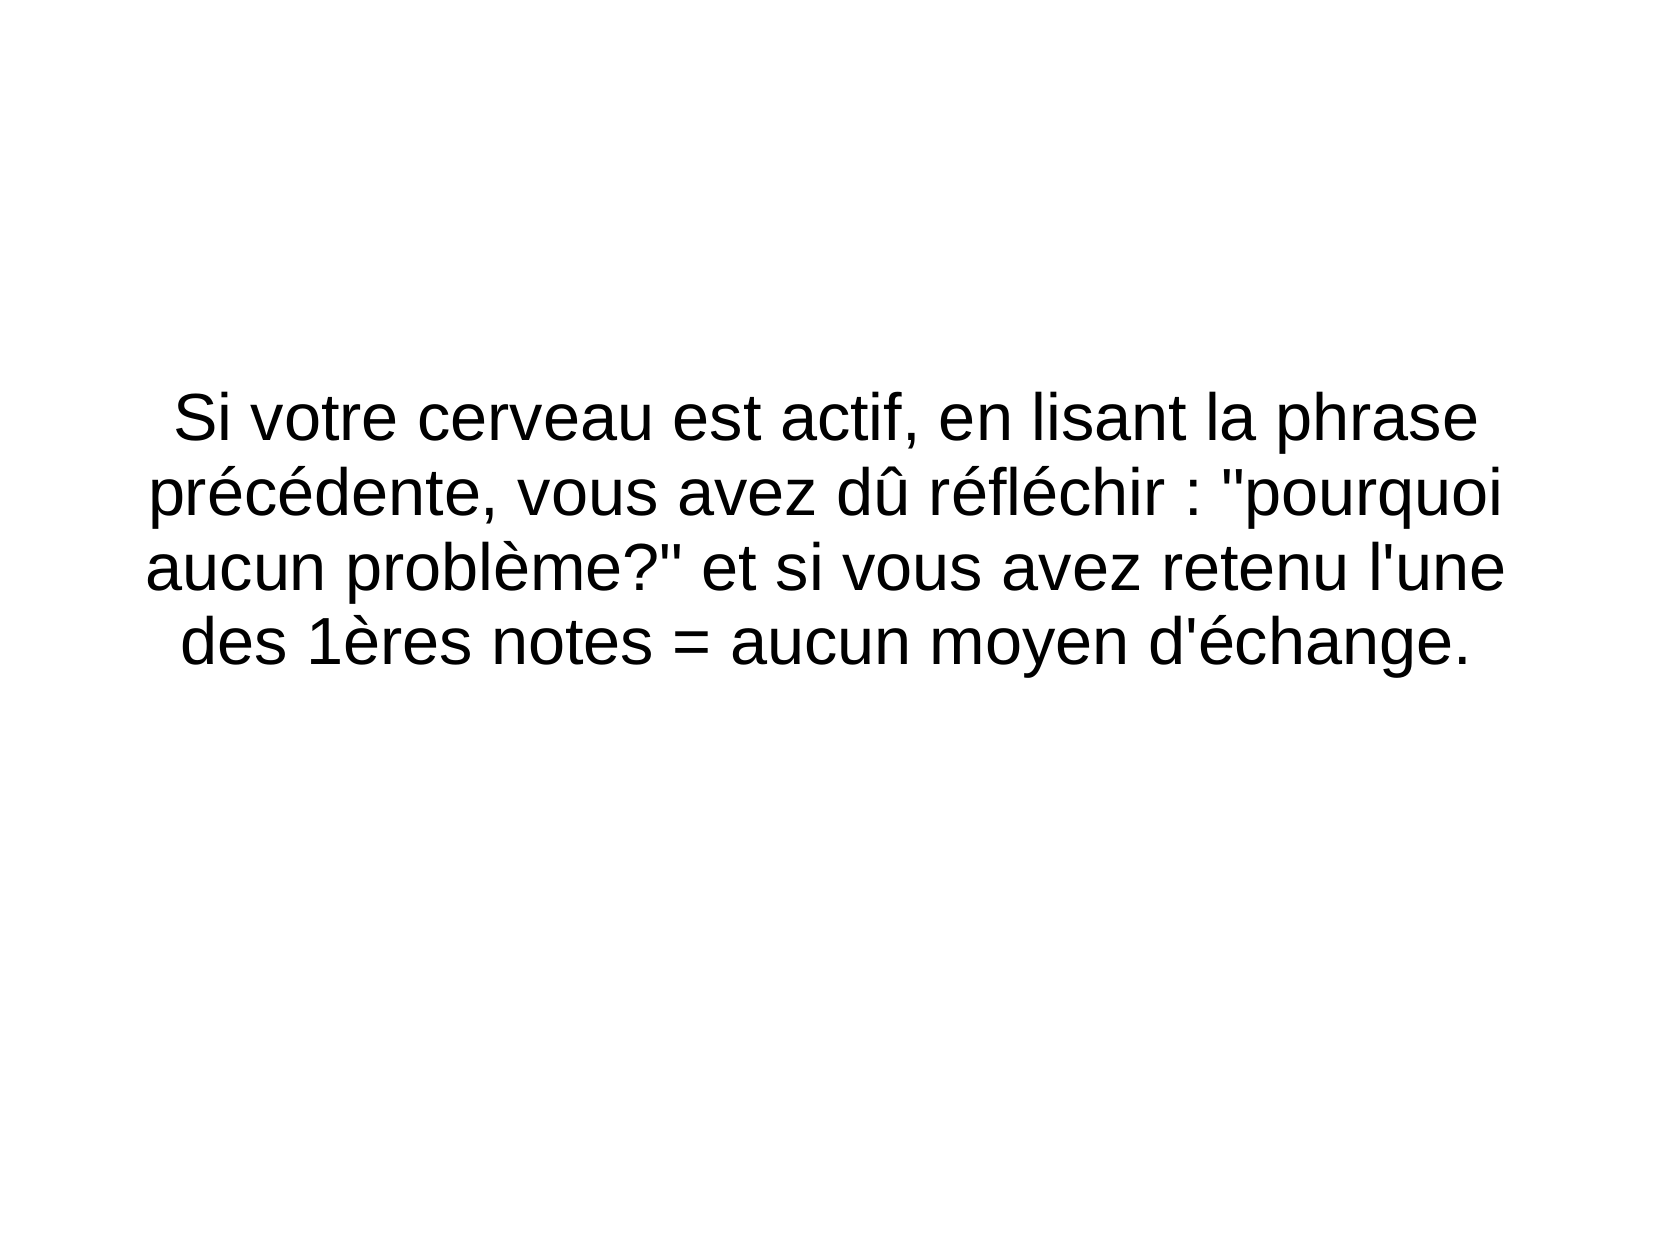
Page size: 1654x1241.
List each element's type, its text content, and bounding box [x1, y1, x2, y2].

subtitle Si votre cerveau est actif, en lisant la phrase précédente, vous avez dû réfléchir : "pourquoi aucun problème?" et si vous avez retenu l'une des 1ères notes = aucun moyen d'échange. [82, 49, 1571, 1010]
